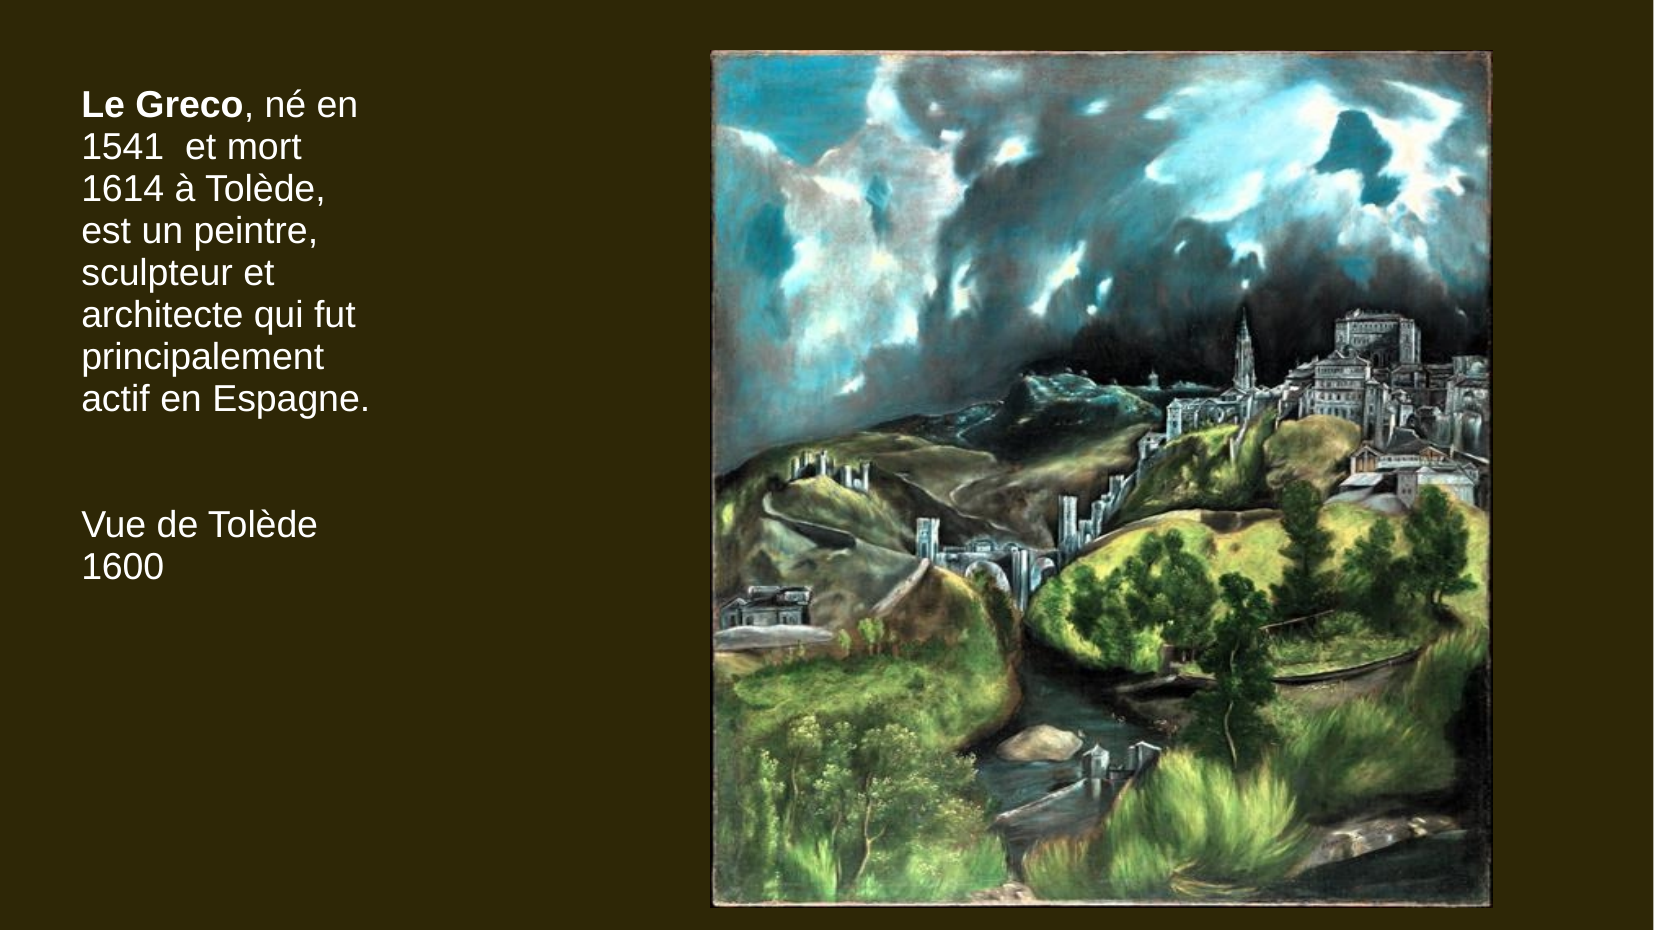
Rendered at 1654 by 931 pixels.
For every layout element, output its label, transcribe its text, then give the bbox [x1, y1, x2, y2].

text_box Le Greco, né en 1541 et mort 1614 à Tolède, est un peintre, sculpteur et architecte qui fut principalement actif en Espagne. Vue de Tolède 1600 [66, 76, 392, 848]
picture [710, 50, 1493, 908]
